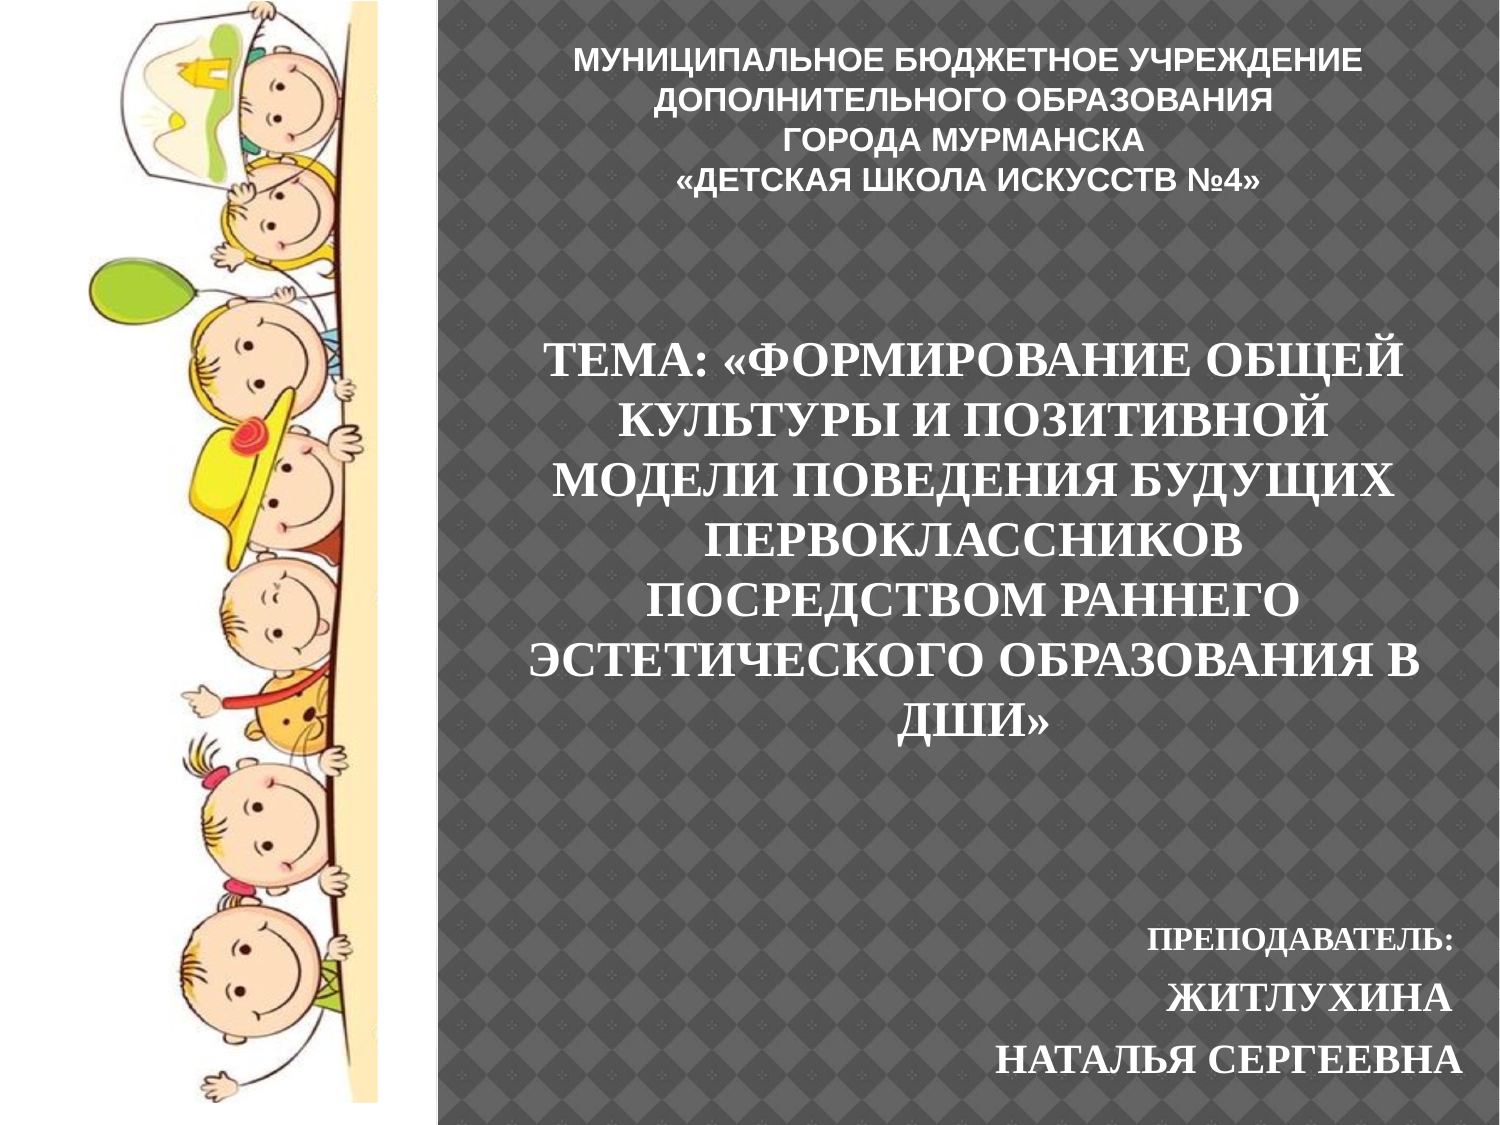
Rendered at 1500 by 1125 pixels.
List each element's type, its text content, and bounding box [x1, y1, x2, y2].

picture [88, 0, 378, 1104]
text_box ТЕМА: «ФОРМИРОВАНИЕ ОБЩЕЙ КУЛЬТУРЫ И ПОЗИТИВНОЙ МОДЕЛИ ПОВЕДЕНИЯ БУДУЩИХ ПЕРВОКЛАССНИКОВ ПОСРЕДСТВОМ РАННЕГО ЭСТЕТИЧЕСКОГО ОБРАЗОВАНИЯ В ДШИ» [501, 326, 1447, 811]
picture [438, 0, 1500, 1125]
text_box ПРЕПОДАВАТЕЛЬ: ЖИТЛУХИНА НАТАЛЬЯ СЕРГЕЕВНА [631, 916, 1471, 1098]
subtitle МУНИЦИПАЛЬНОЕ БЮДЖЕТНОЕ УЧРЕЖДЕНИЕ ДОПОЛНИТЕЛЬНОГО ОБРАЗОВАНИЯ ГОРОДА МУРМАНСКА «ДЕТСКАЯ ШКОЛА ИСКУССТВ №4» [549, 30, 1389, 212]
